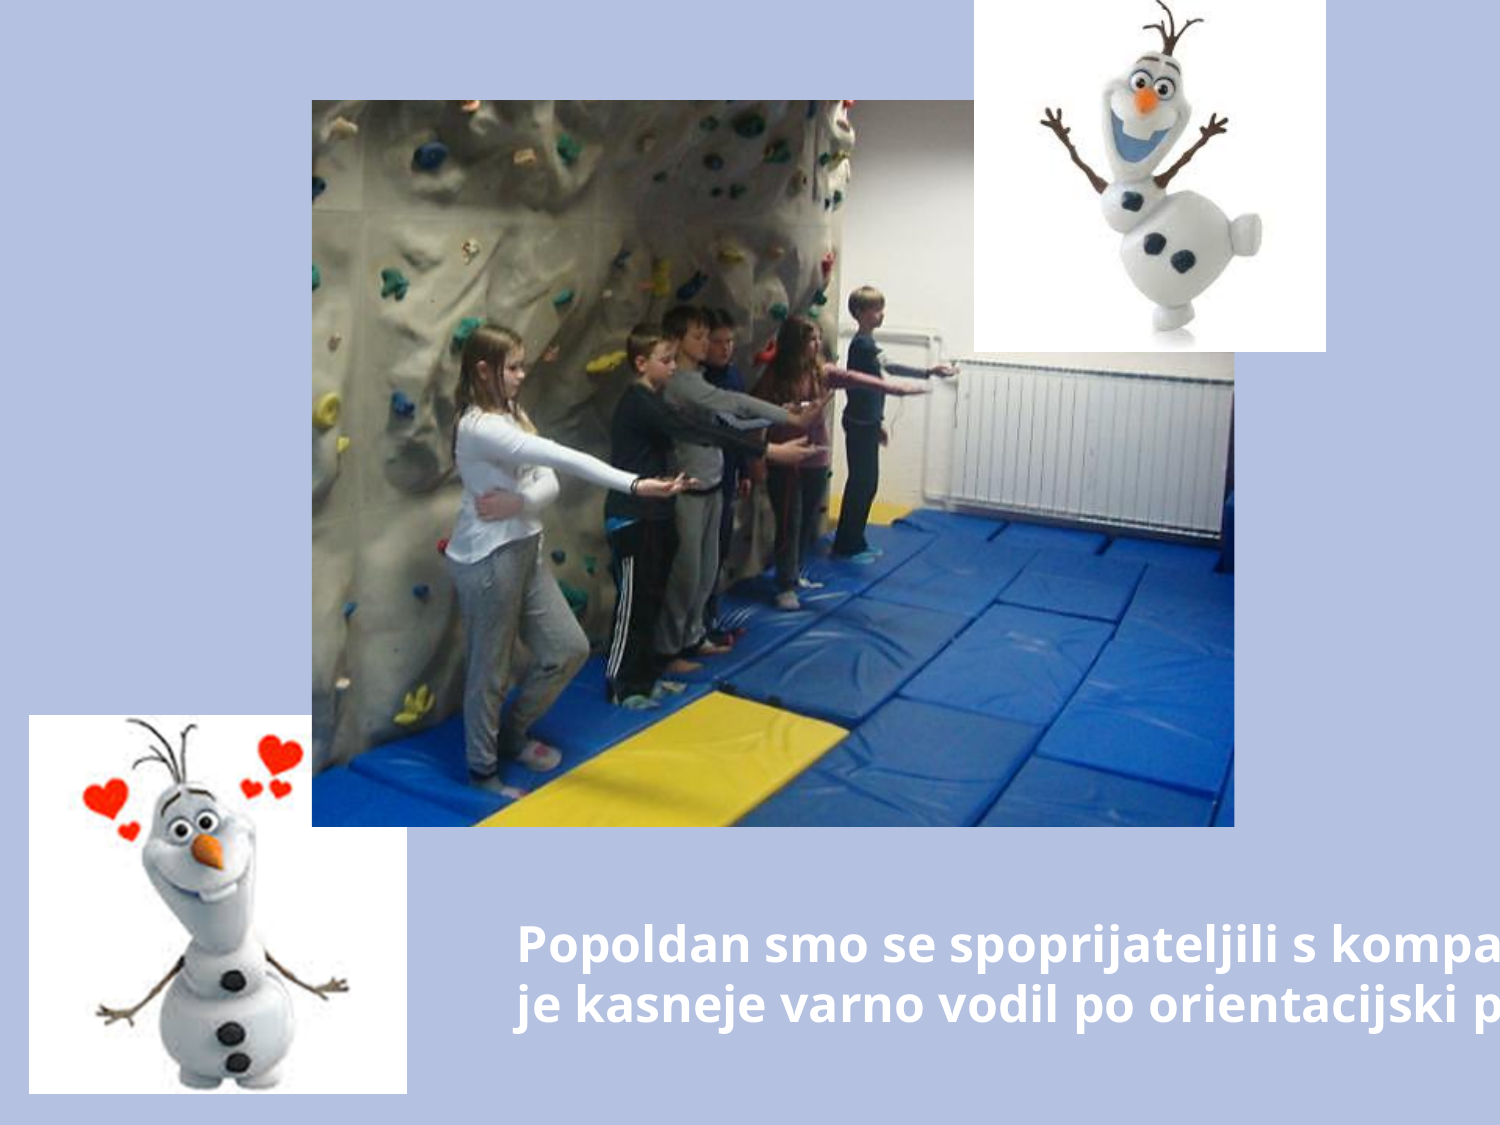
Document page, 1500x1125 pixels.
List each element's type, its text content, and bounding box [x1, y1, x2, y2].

text_box Popoldan smo se spoprijateljili s kompasom, ki nas je kasneje varno vodil po orientacijski poti … [501, 904, 1318, 1041]
picture [29, 0, 1326, 1094]
